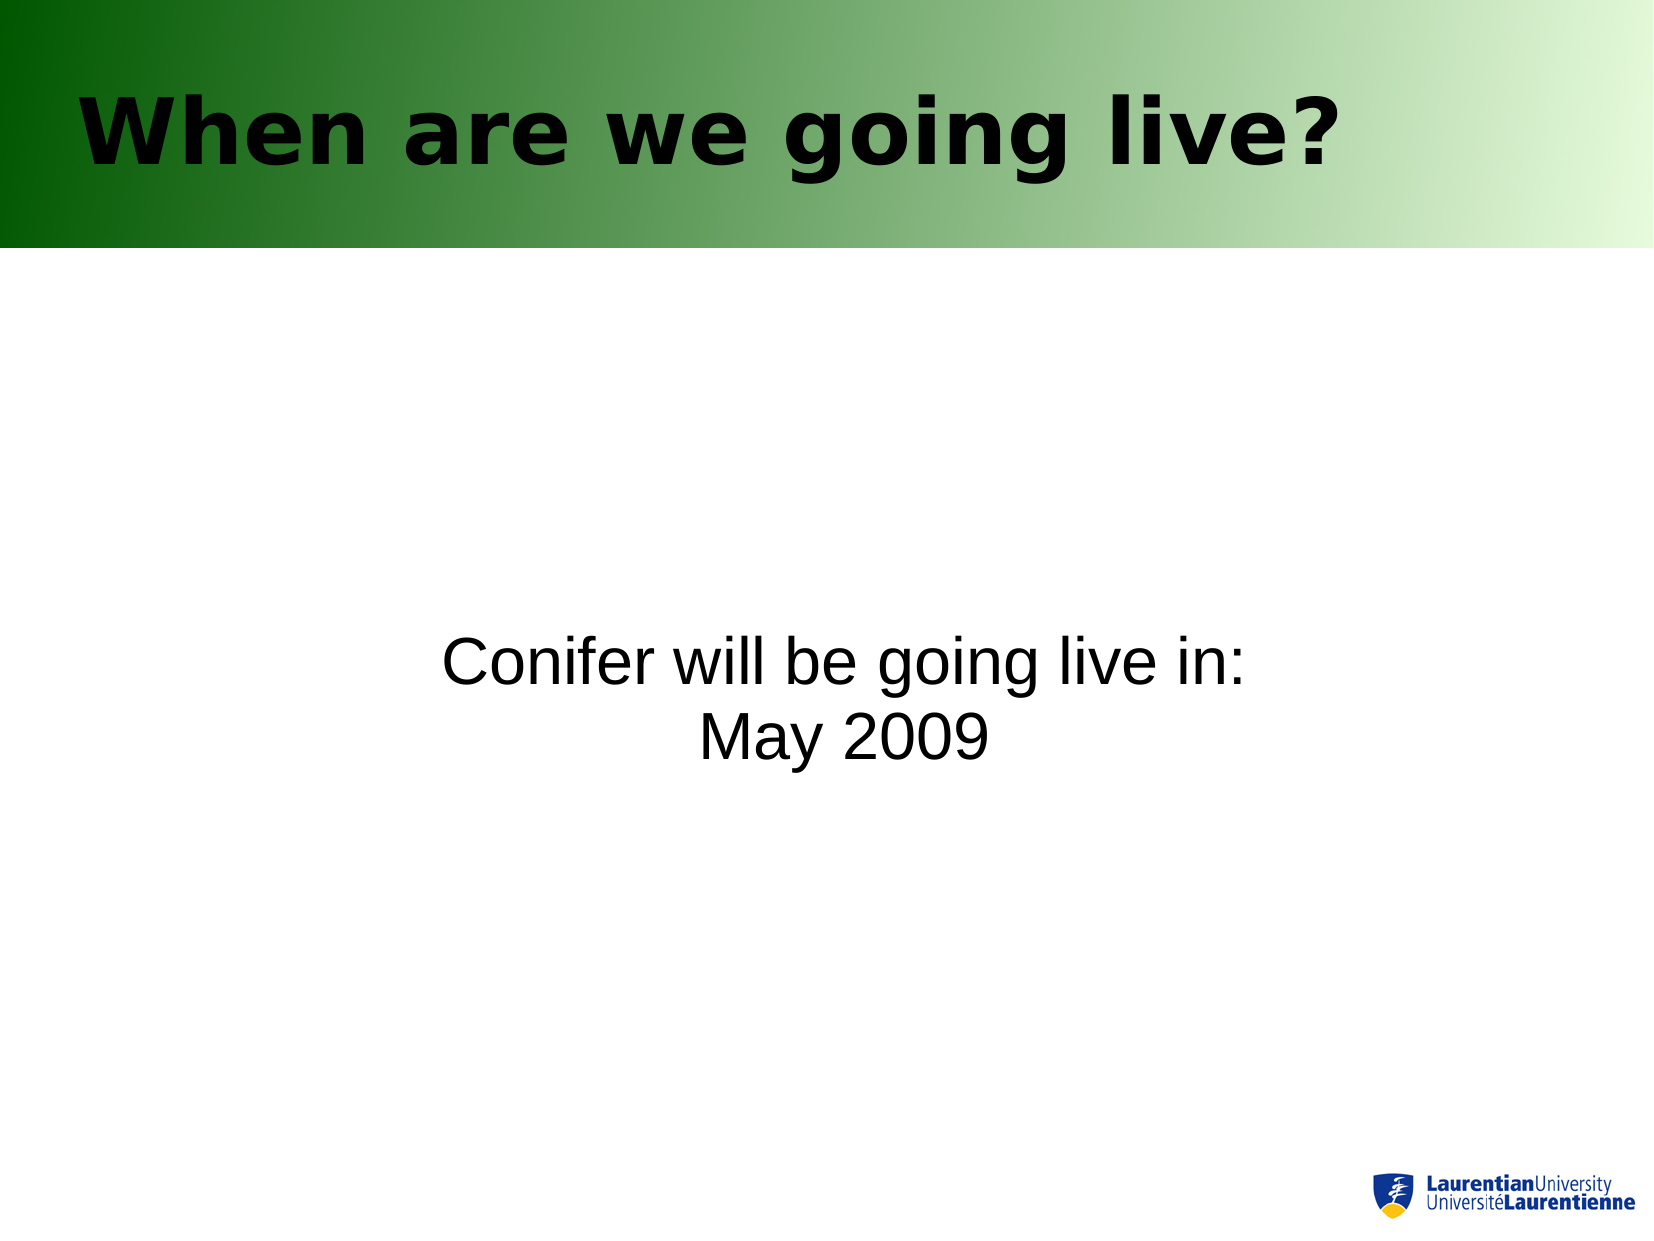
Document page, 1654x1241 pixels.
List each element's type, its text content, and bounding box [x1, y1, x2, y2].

title When are we going live? [76, 29, 1565, 237]
picture [0, 0, 1654, 248]
picture [1353, 1153, 1654, 1238]
subtitle Conifer will be going live in: May 2009 [82, 297, 1571, 1102]
